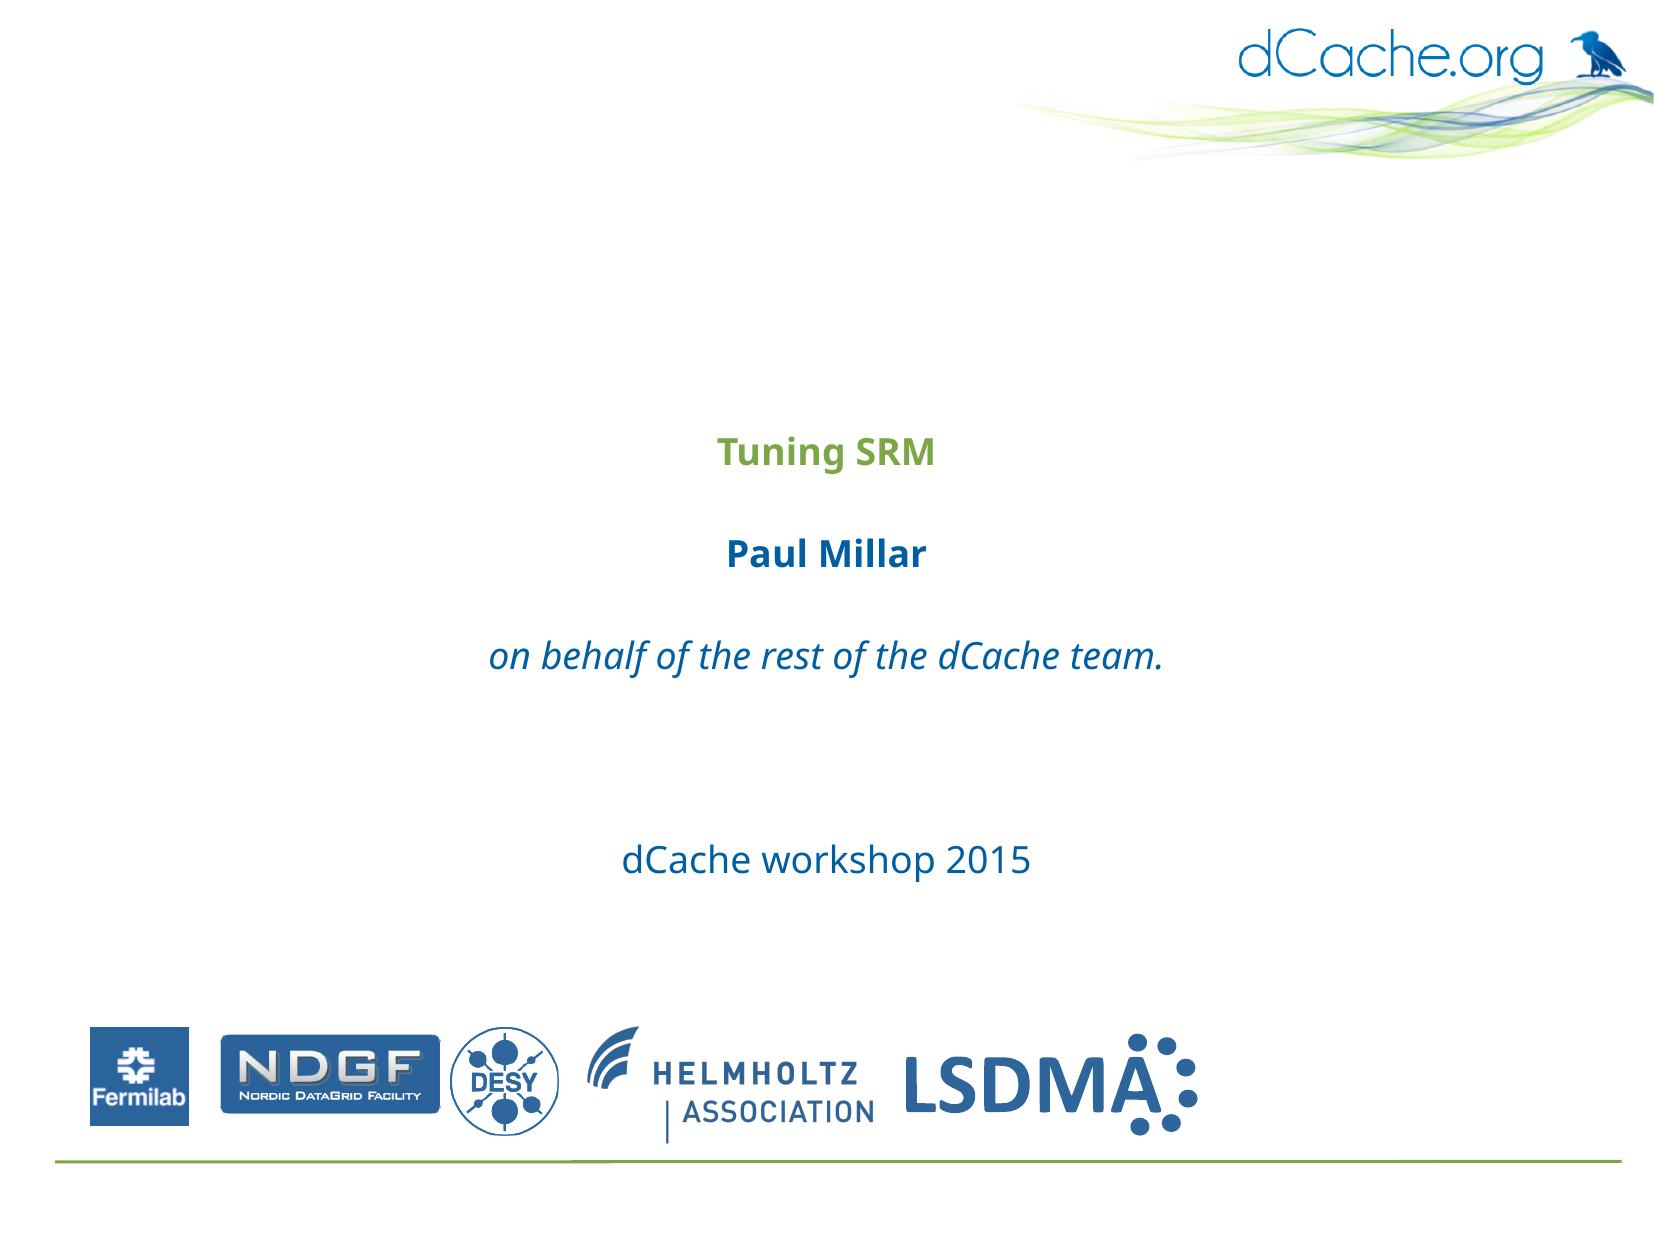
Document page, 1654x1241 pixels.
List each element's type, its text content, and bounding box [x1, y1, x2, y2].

picture [204, 1011, 559, 1139]
picture [90, 1027, 189, 1126]
picture [573, 1015, 887, 1155]
picture [906, 1033, 1198, 1136]
text_box Tuning SRM Paul Millar on behalf of the rest of the dCache team. dCache workshop 2015 [0, 417, 1654, 893]
picture [956, 16, 1654, 169]
